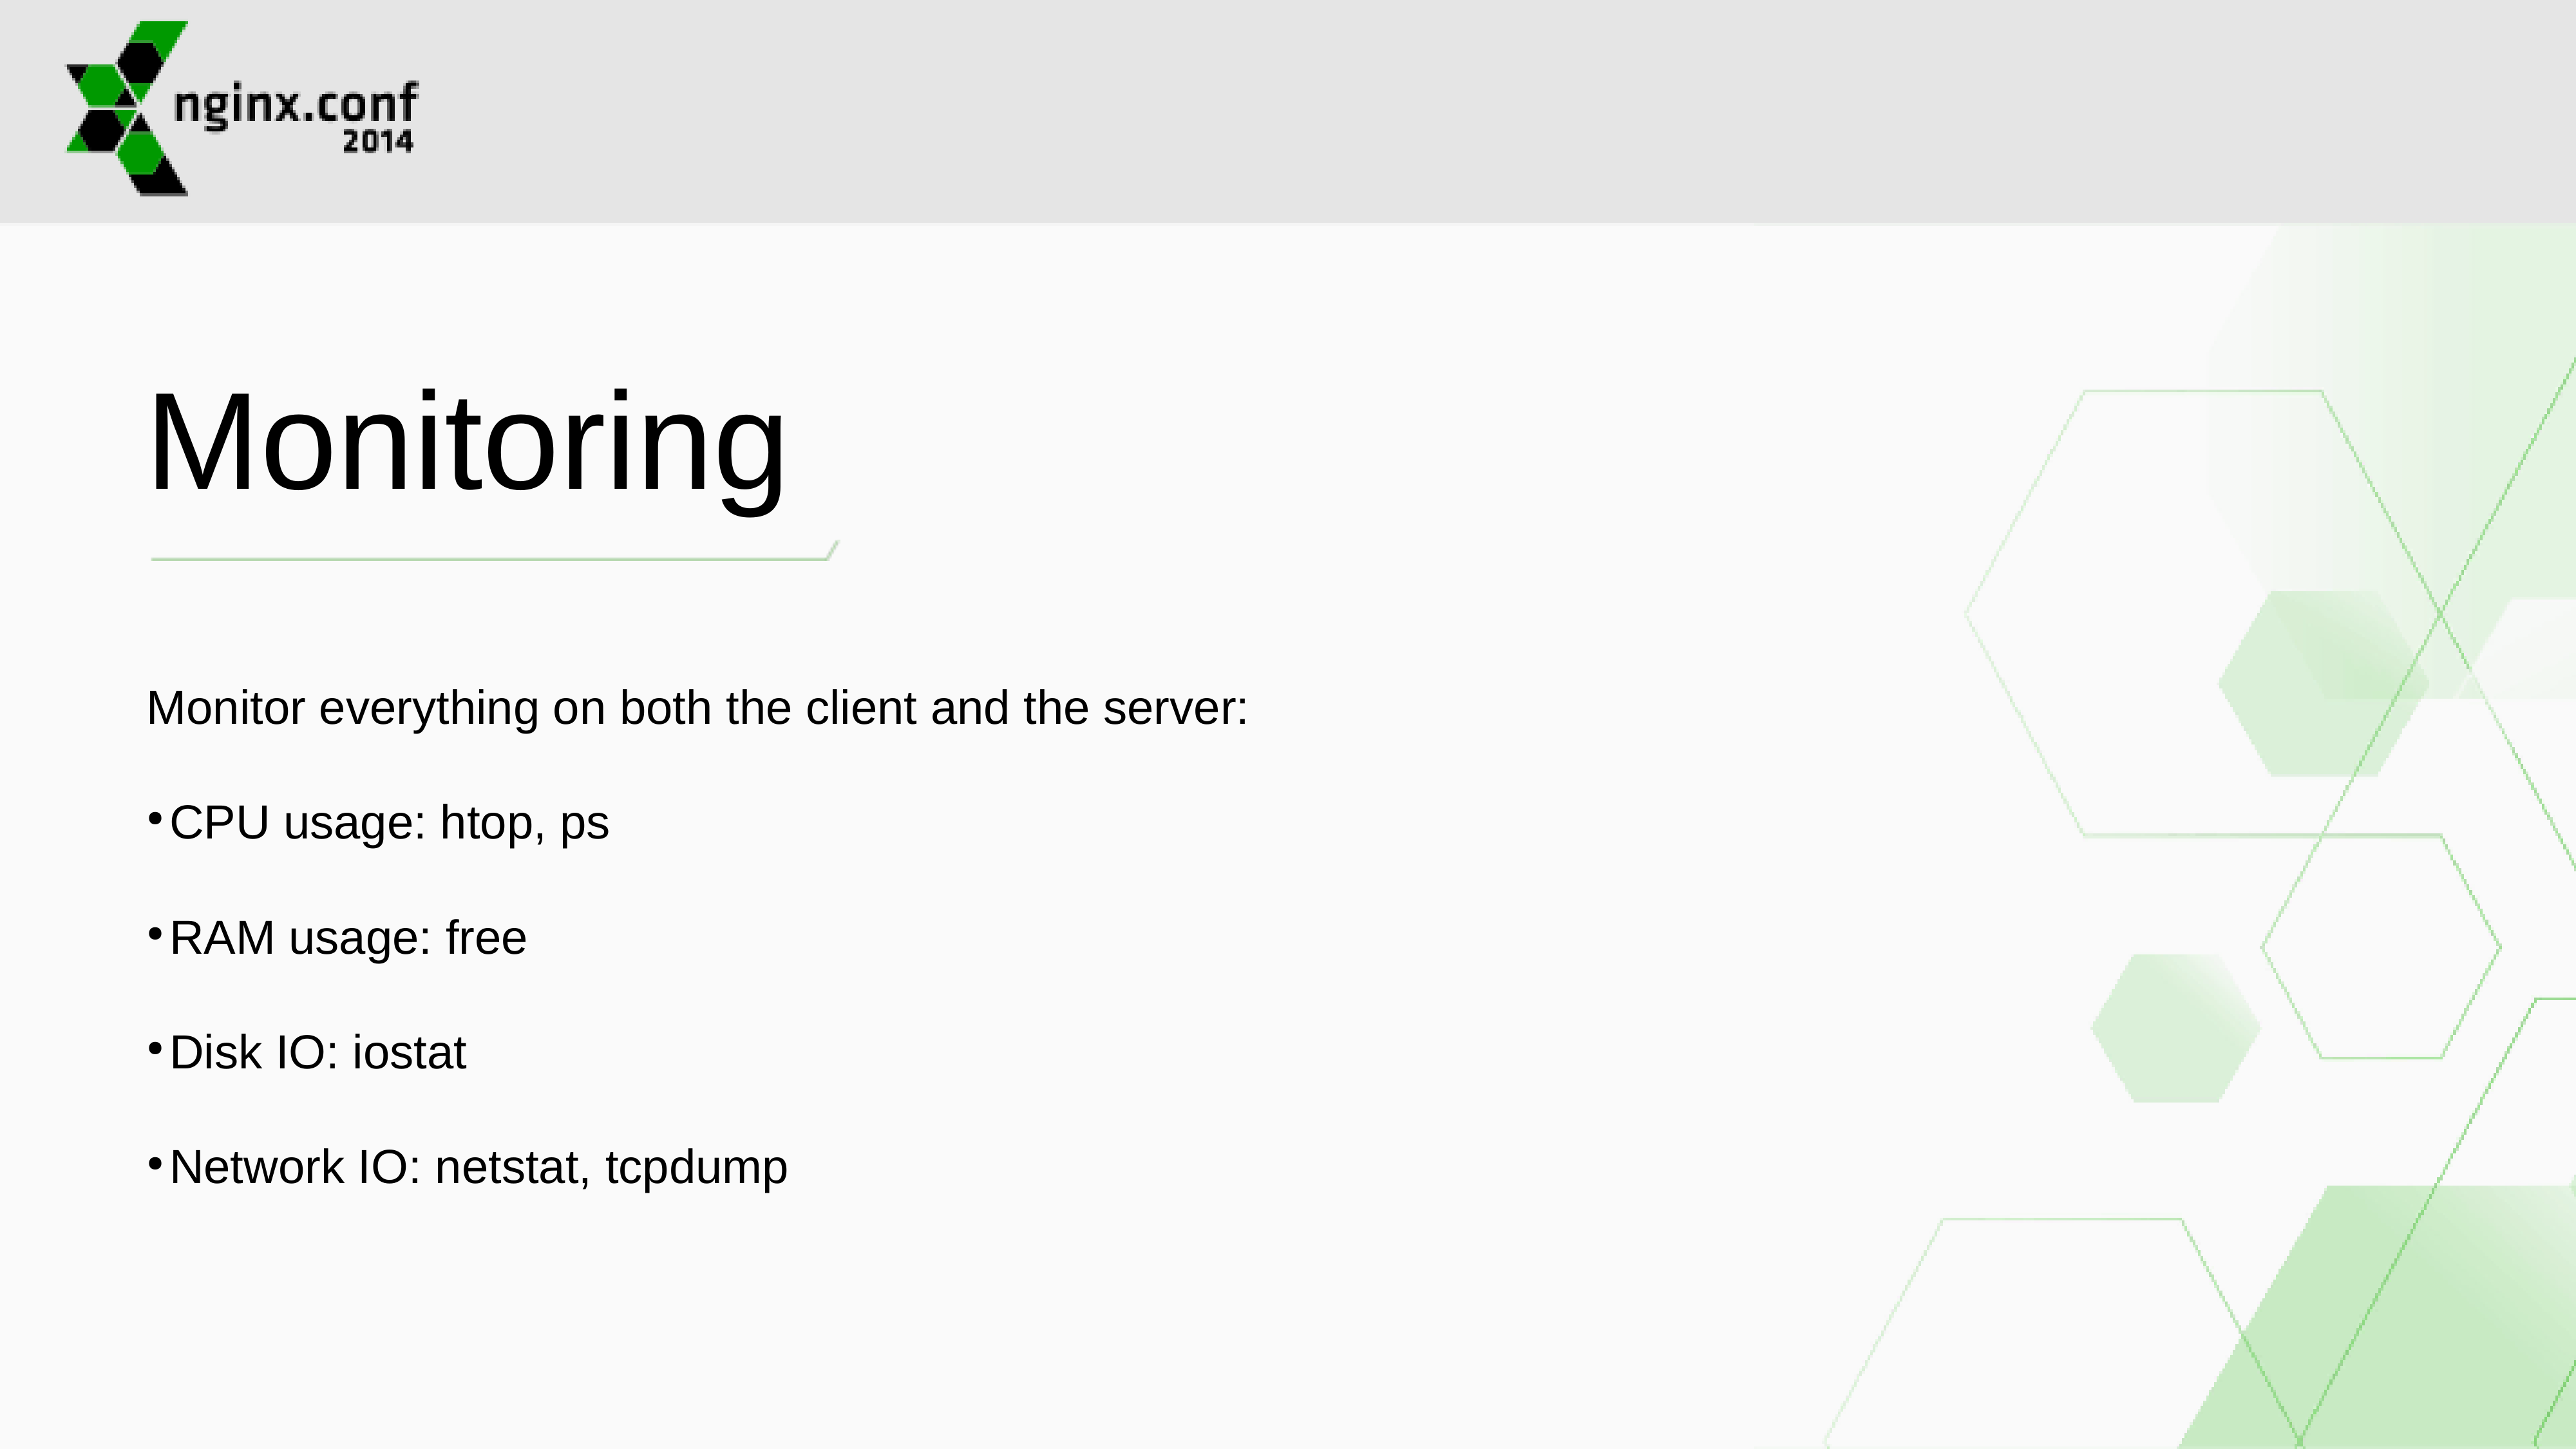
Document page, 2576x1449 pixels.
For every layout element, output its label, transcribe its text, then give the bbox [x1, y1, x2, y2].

list Monitor everything on both the client and the server: CPU usage: htop, ps RAM usage: free Disk IO: iostat Network IO: netstat, tcpdump [146, 676, 1659, 1068]
title Monitoring [145, 350, 1700, 584]
picture [0, 0, 2576, 1449]
